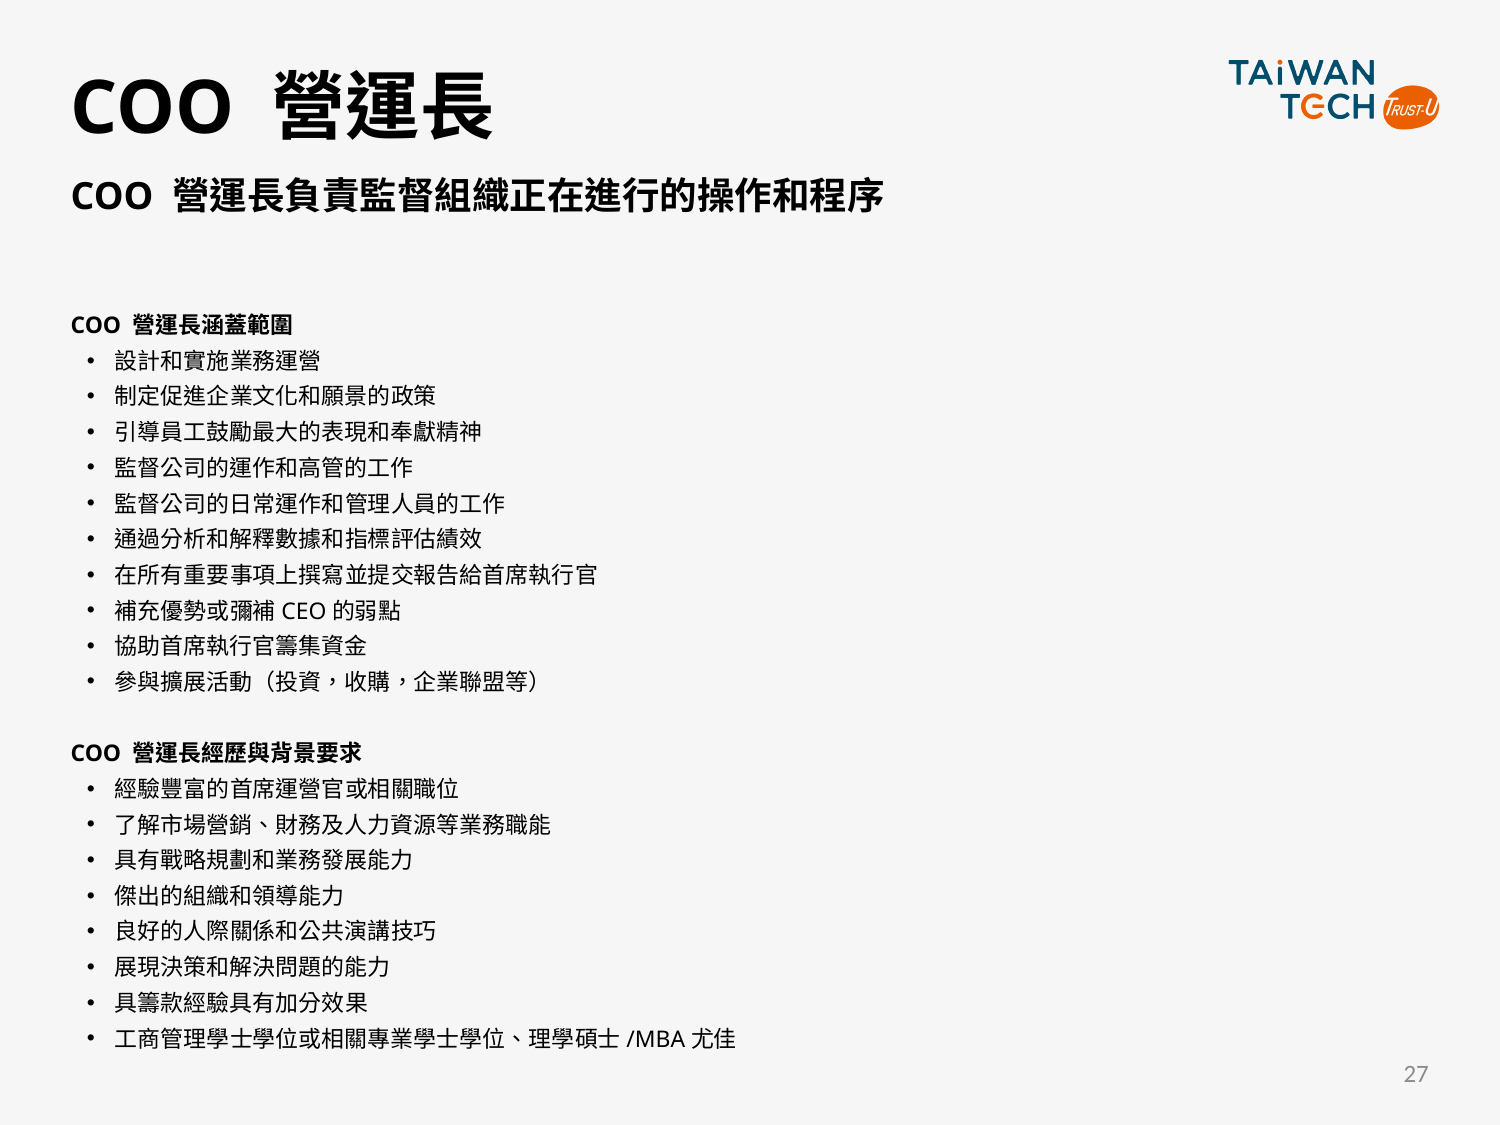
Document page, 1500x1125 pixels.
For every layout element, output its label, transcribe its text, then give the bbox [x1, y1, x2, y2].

text_box COO 營運長負責監督組織正在進行的操作和程序 [55, 141, 1444, 225]
text_box COO 營運長涵蓋範圍 設計和實施業務運營 制定促進企業文化和願景的政策 引導員工鼓勵最大的表現和奉獻精神 監督公司的運作和高管的工作 監督公司的日常運作和管理人員的工作 通過分析和解釋數據和指標評估績效 在所有重要事項上撰寫並提交報告給首席執行官 補充優勢或彌補CEO的弱點 協助首席執行官籌集資金 參與擴展活動（投資，收購，企業聯盟等） COO 營運長經歷與背景要求 經驗豐富的首席運營官或相關職位 了解市場營銷、財務及人力資源等業務職能 具有戰略規劃和業務發展能力 傑出的組織和領導能力 良好的人際關係和公共演講技巧 展現決策和解決問題的能力 具籌款經驗具有加分效果 工商管理學士學位或相關專業學士學位、理學碩士/MBA尤佳 [55, 295, 1444, 1060]
title COO 營運長 [55, 33, 1444, 141]
slide_number <編號> [1106, 1042, 1445, 1103]
